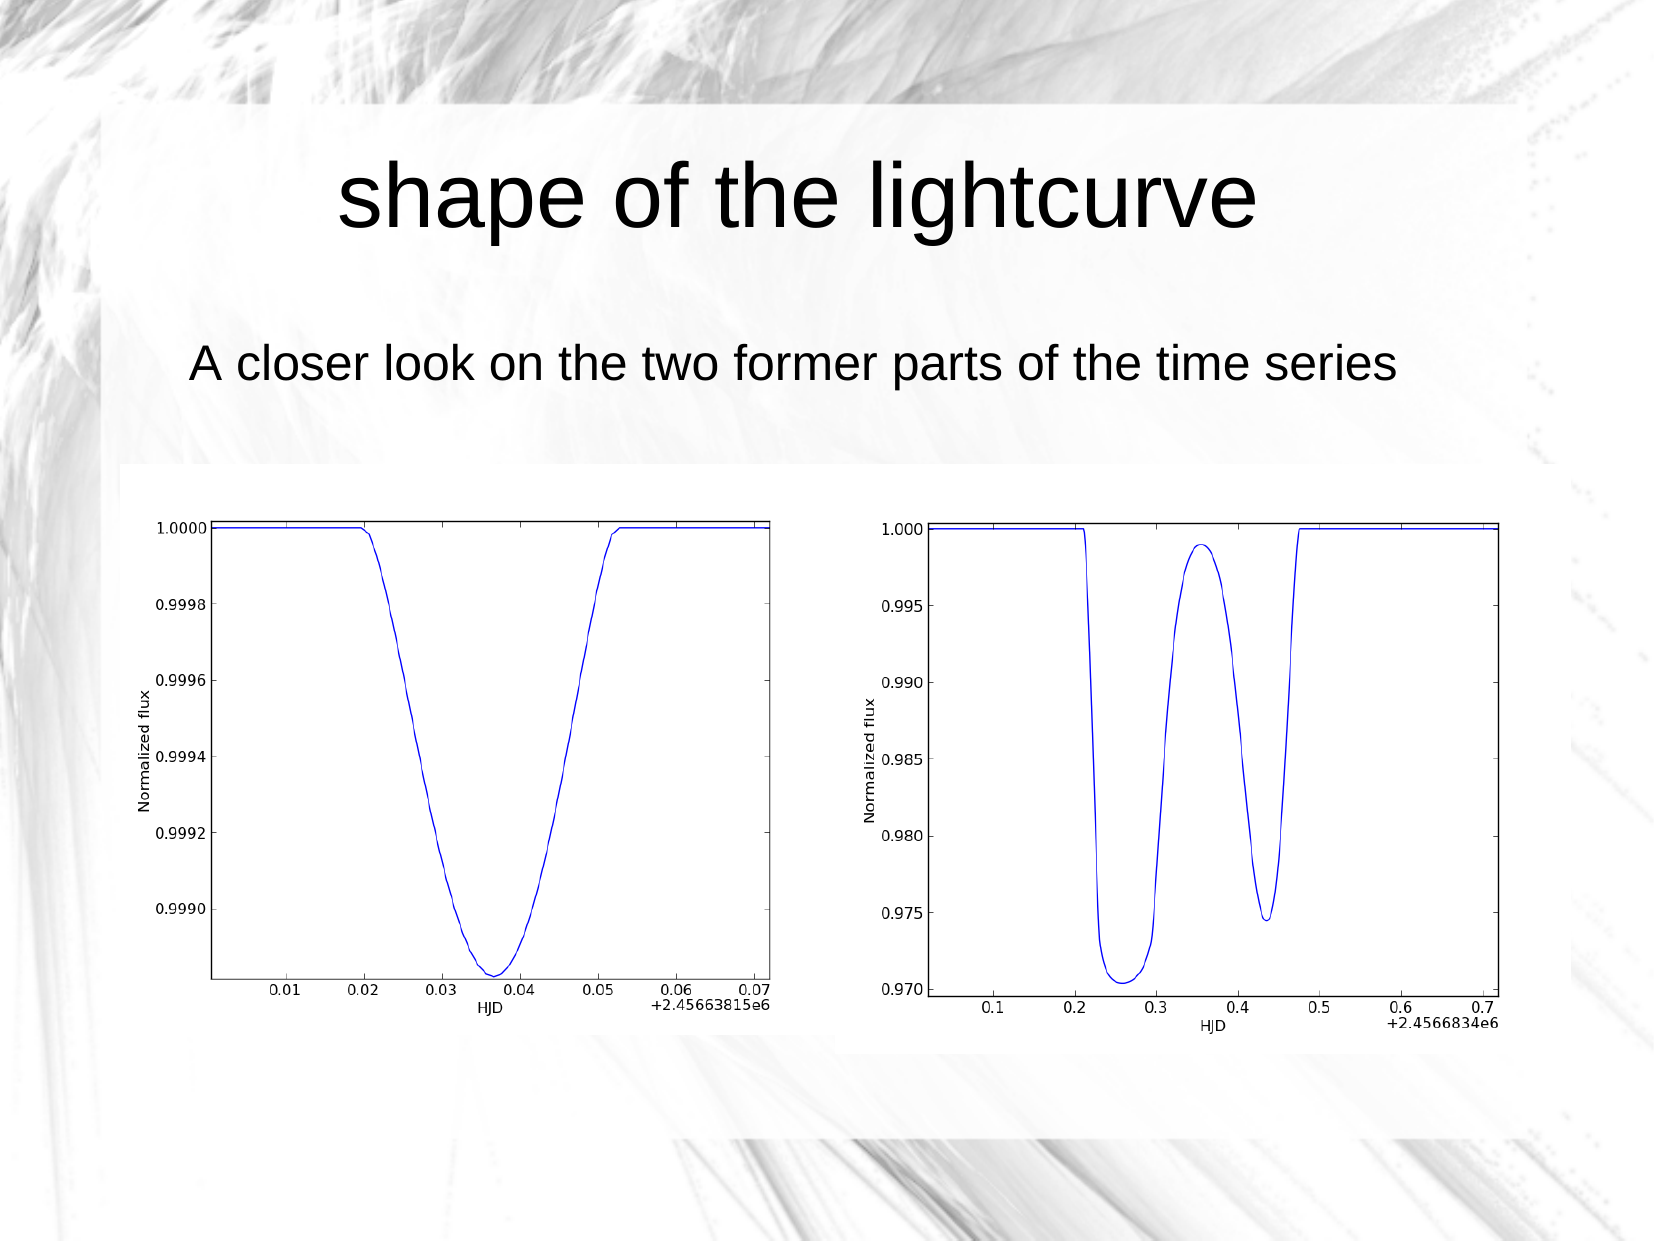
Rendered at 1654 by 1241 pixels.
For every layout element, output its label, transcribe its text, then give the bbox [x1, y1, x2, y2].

title shape of the lightcurve [118, 112, 1506, 281]
picture [0, 0, 1654, 1241]
list A closer look on the two former parts of the time series [118, 319, 1571, 1040]
